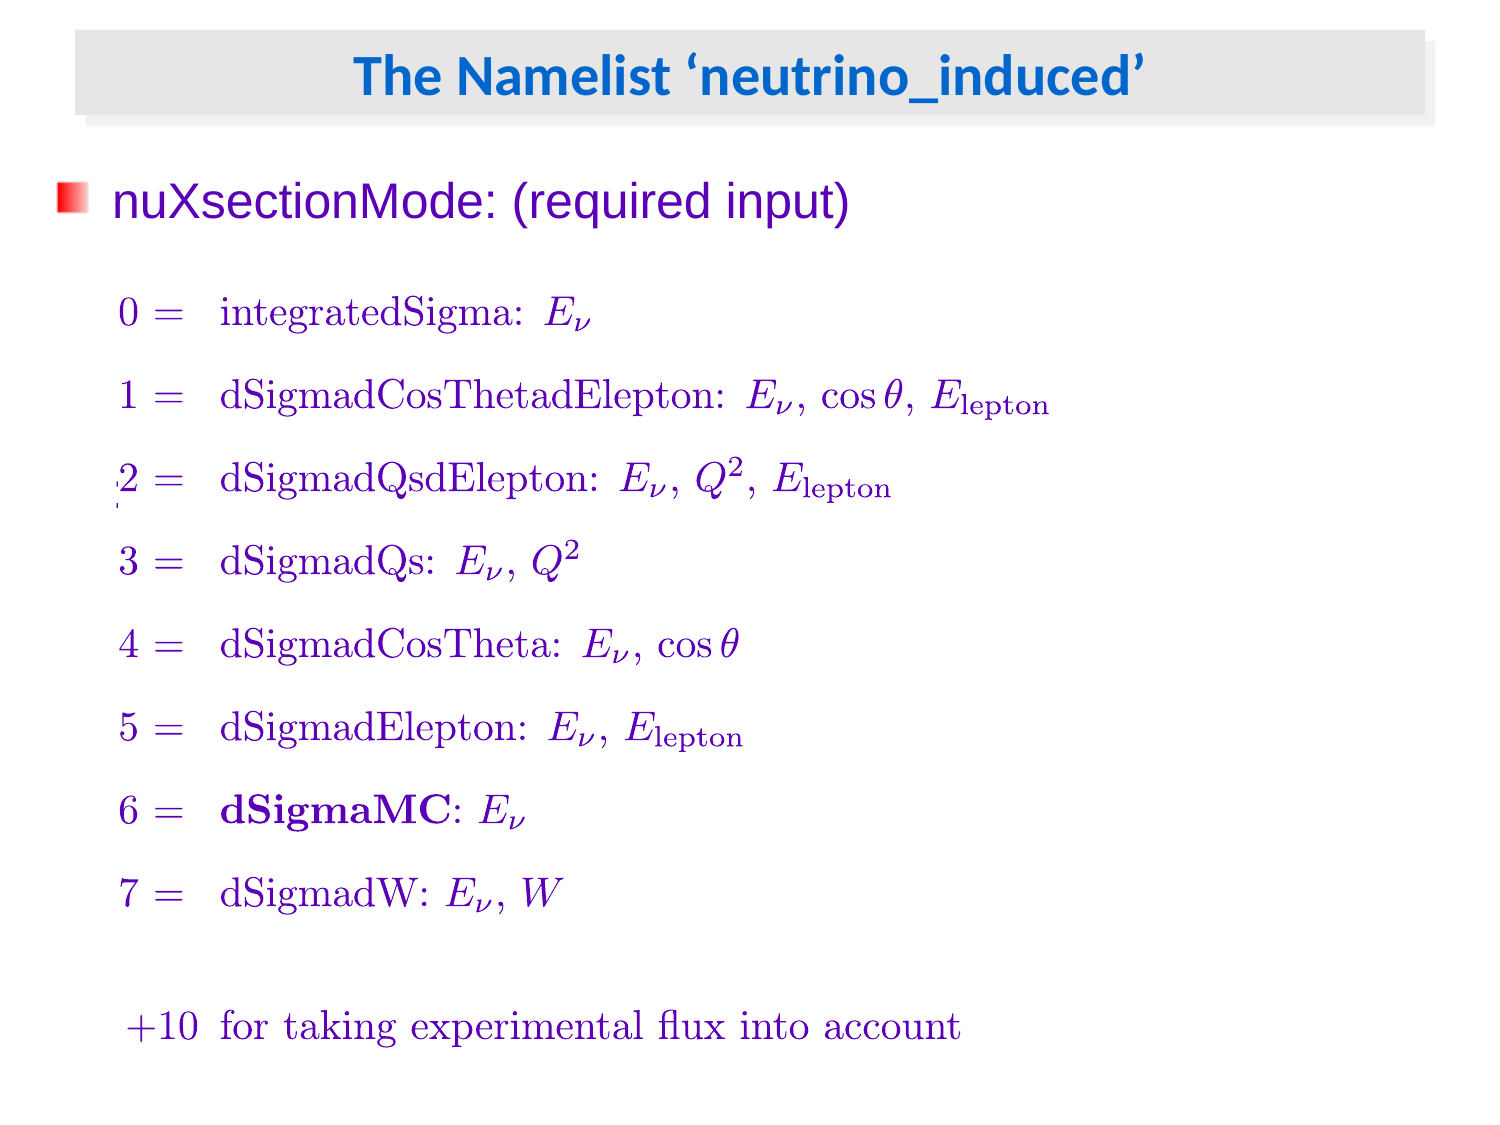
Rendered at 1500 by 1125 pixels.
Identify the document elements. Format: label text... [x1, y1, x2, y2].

list nuXsectionMode: (required input) : [41, 160, 1459, 1105]
title The Namelist ‘neutrino_induced’ [75, 29, 1426, 116]
text_box [118, 295, 1050, 1048]
